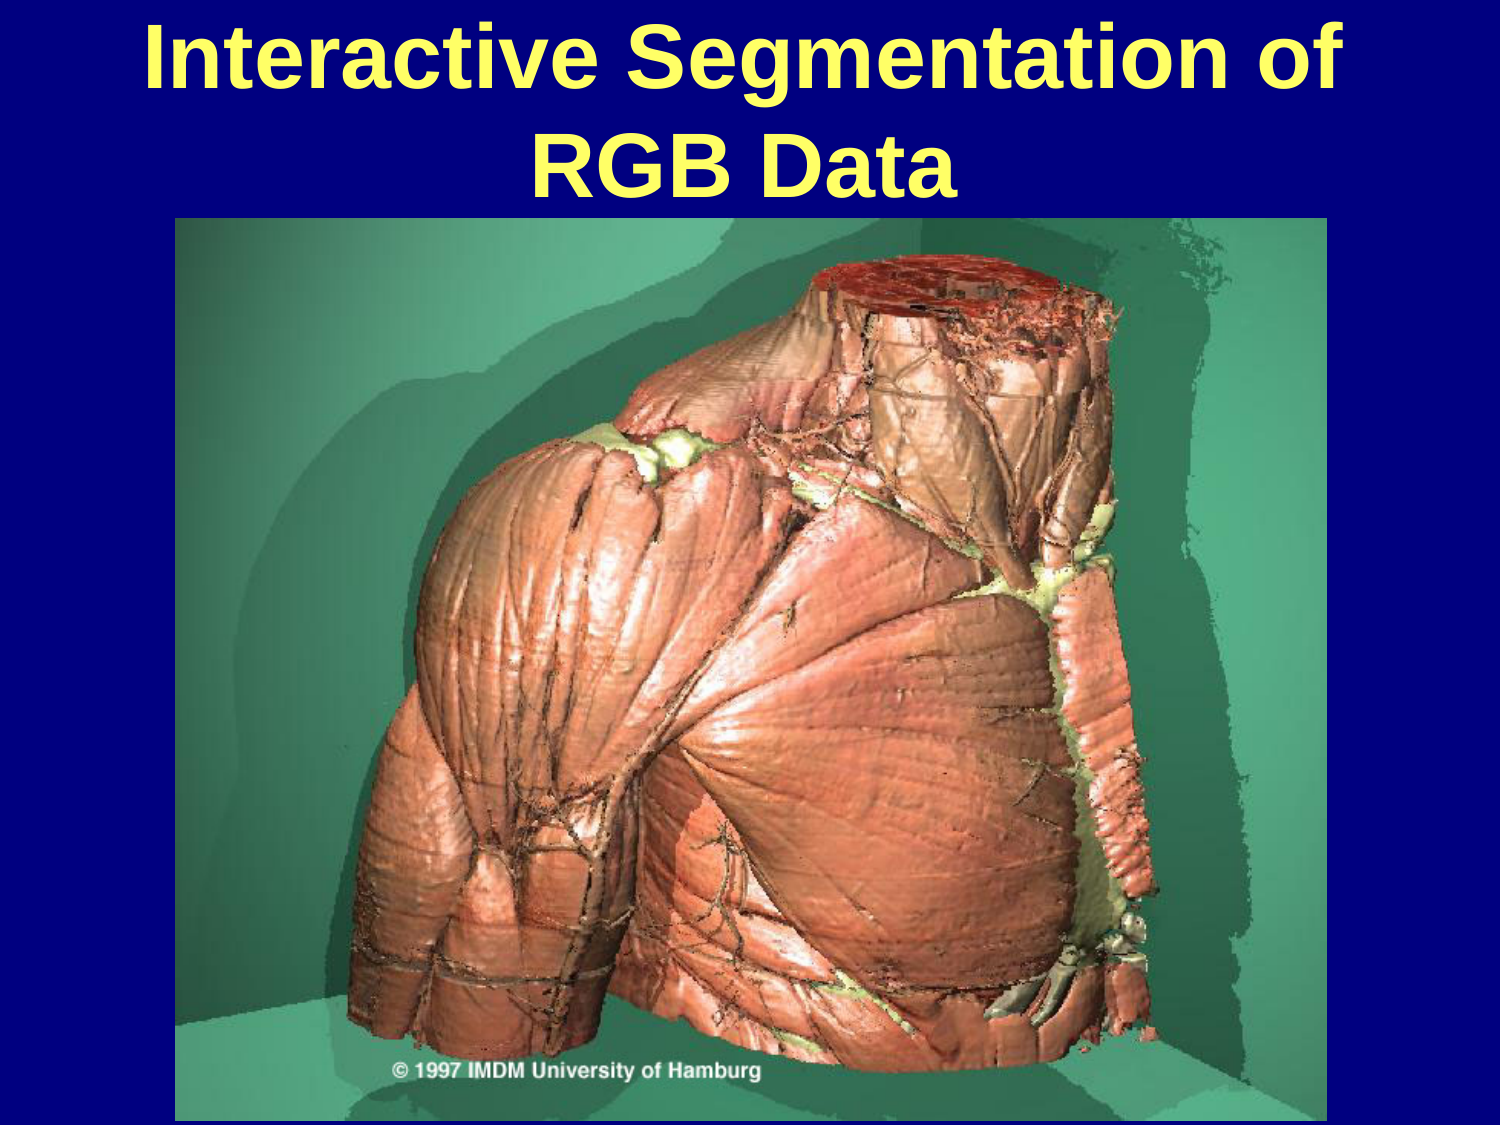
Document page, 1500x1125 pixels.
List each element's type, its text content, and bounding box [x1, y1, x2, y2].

title Interactive Segmentation of RGB Data [99, 0, 1388, 225]
picture [175, 218, 1327, 1121]
